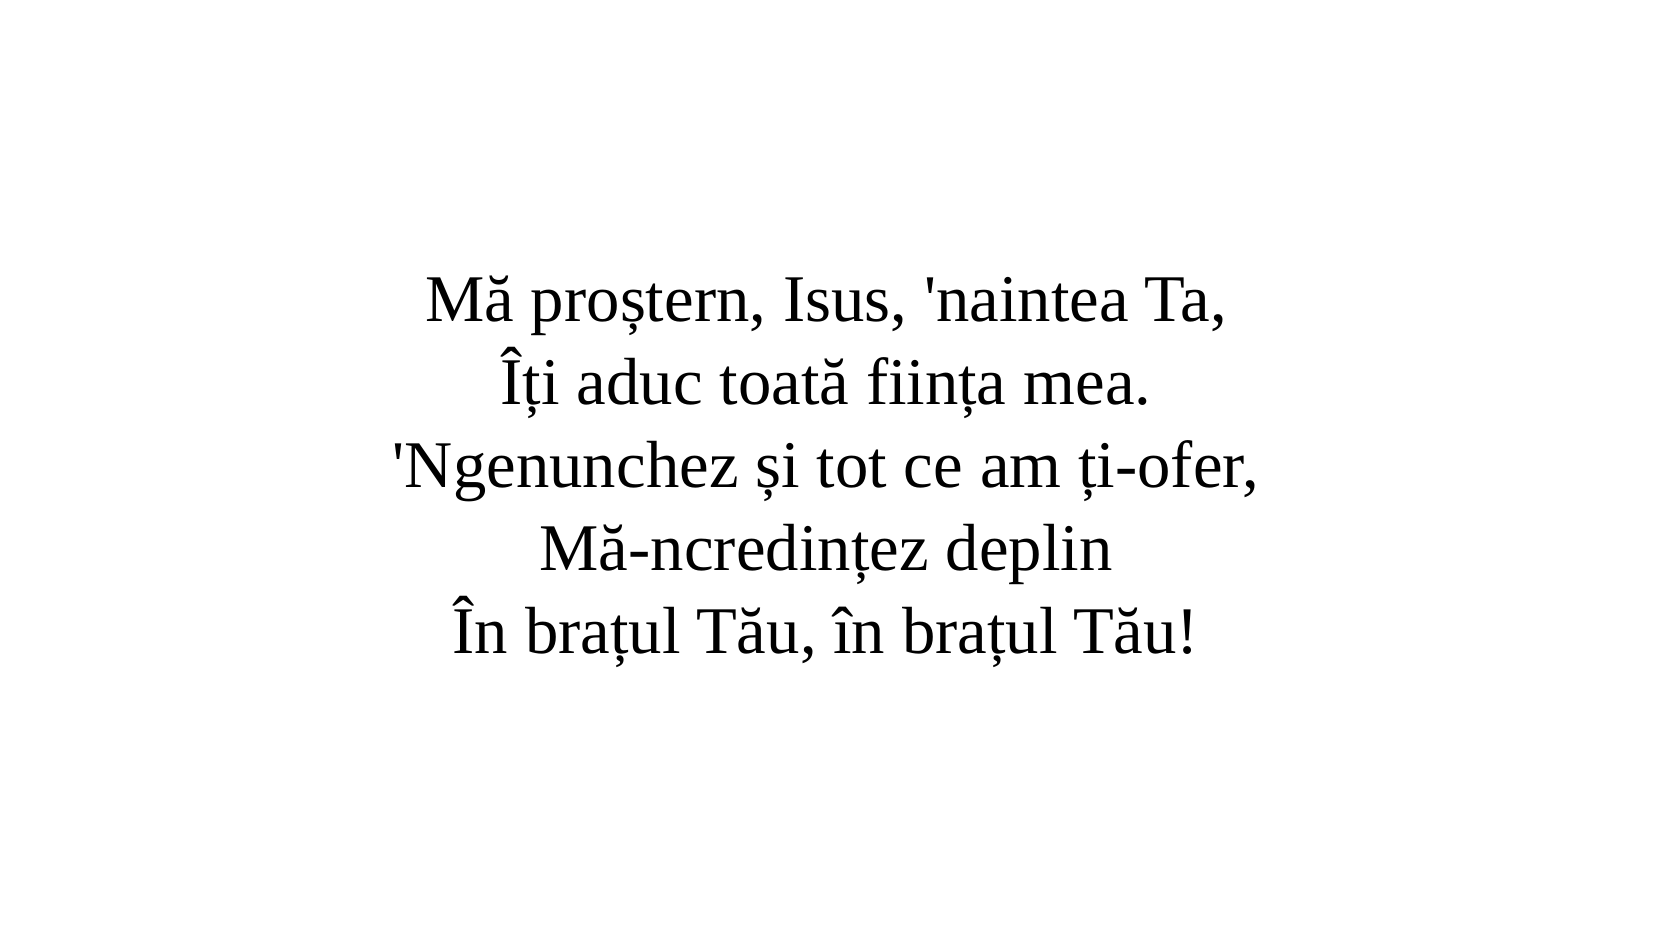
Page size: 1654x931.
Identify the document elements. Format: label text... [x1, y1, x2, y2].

subtitle Mă proștern, Isus, 'naintea Ta, Îți aduc toată ființa mea. 'Ngenunchez și tot ce am ți-ofer, Mă-ncredințez deplin În brațul Tău, în brațul Tău! [300, 150, 1354, 781]
